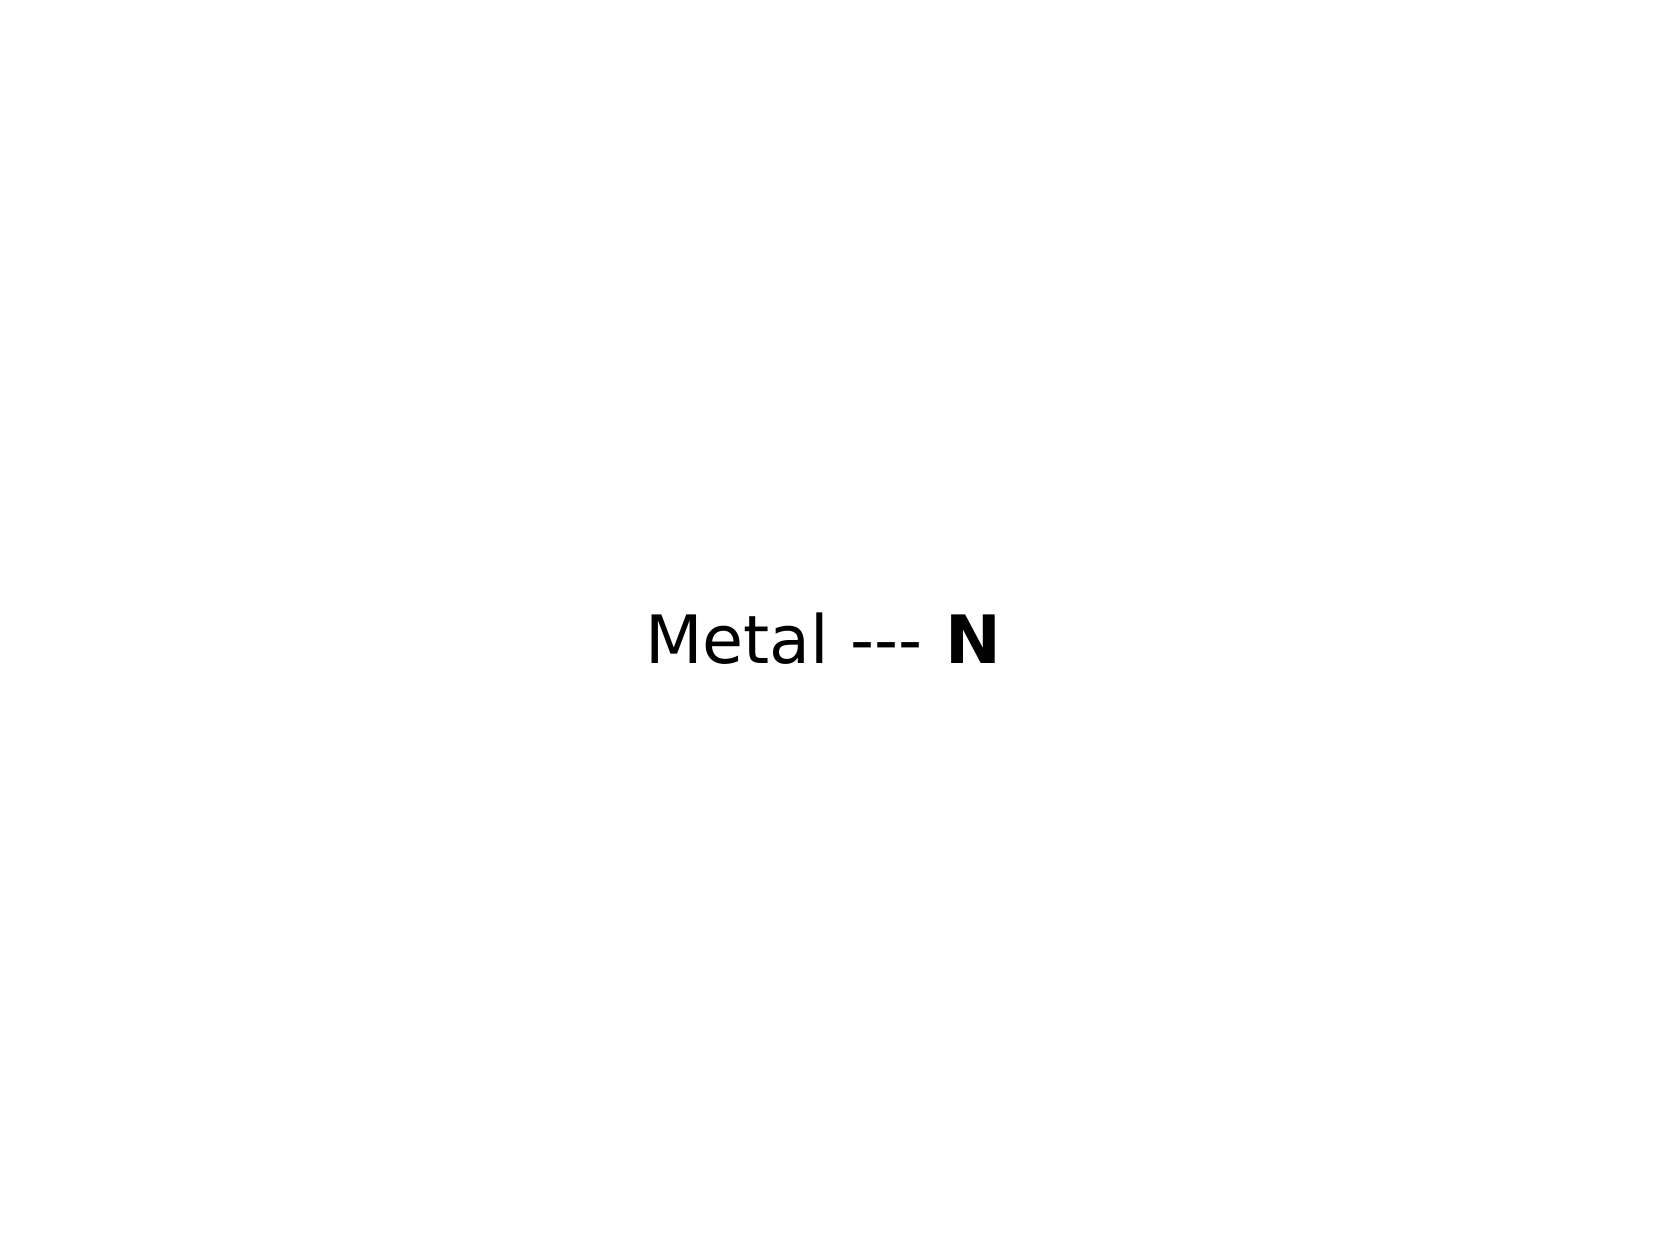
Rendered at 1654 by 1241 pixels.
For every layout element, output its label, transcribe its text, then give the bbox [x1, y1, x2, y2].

subtitle Metal --- N [82, 290, 1565, 1010]
